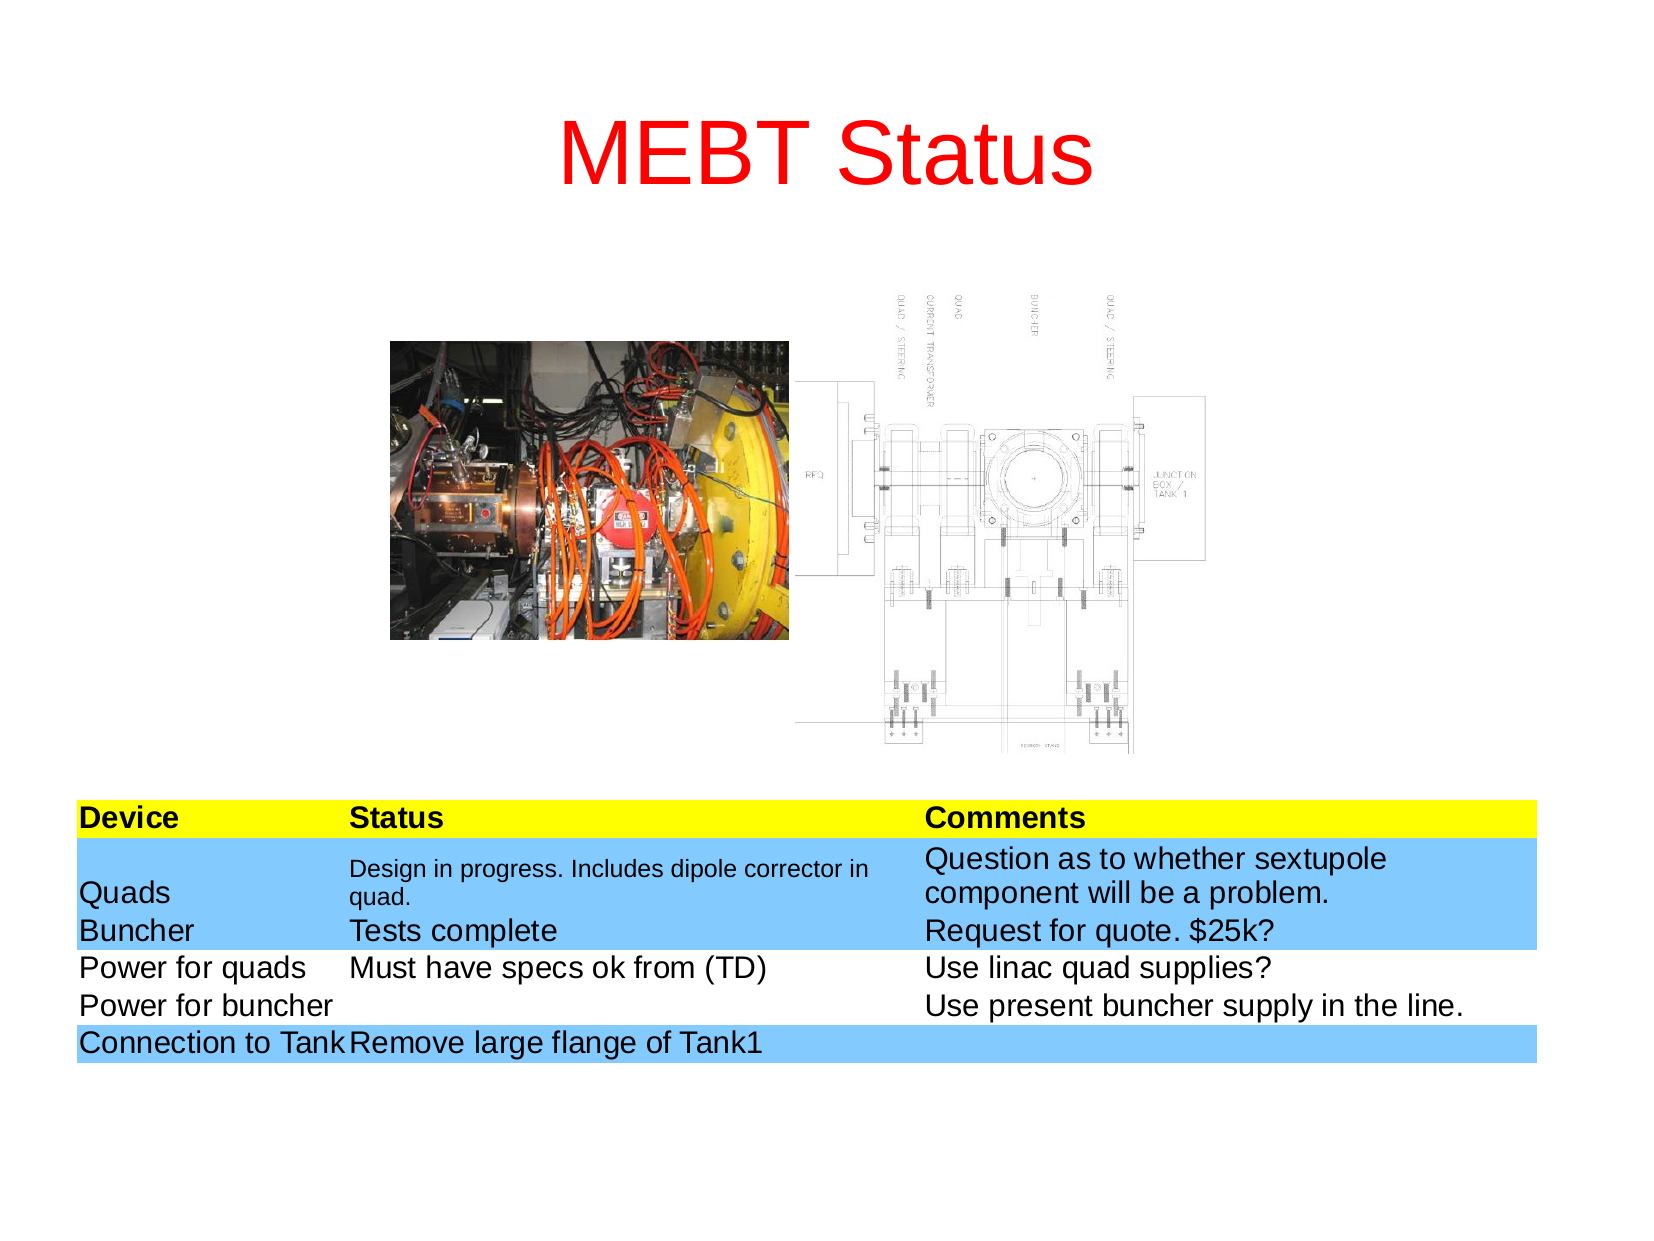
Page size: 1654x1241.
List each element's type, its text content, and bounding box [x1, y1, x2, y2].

chart [76, 800, 1540, 1103]
picture [390, 241, 1208, 758]
title MEBT Status [82, 56, 1571, 250]
